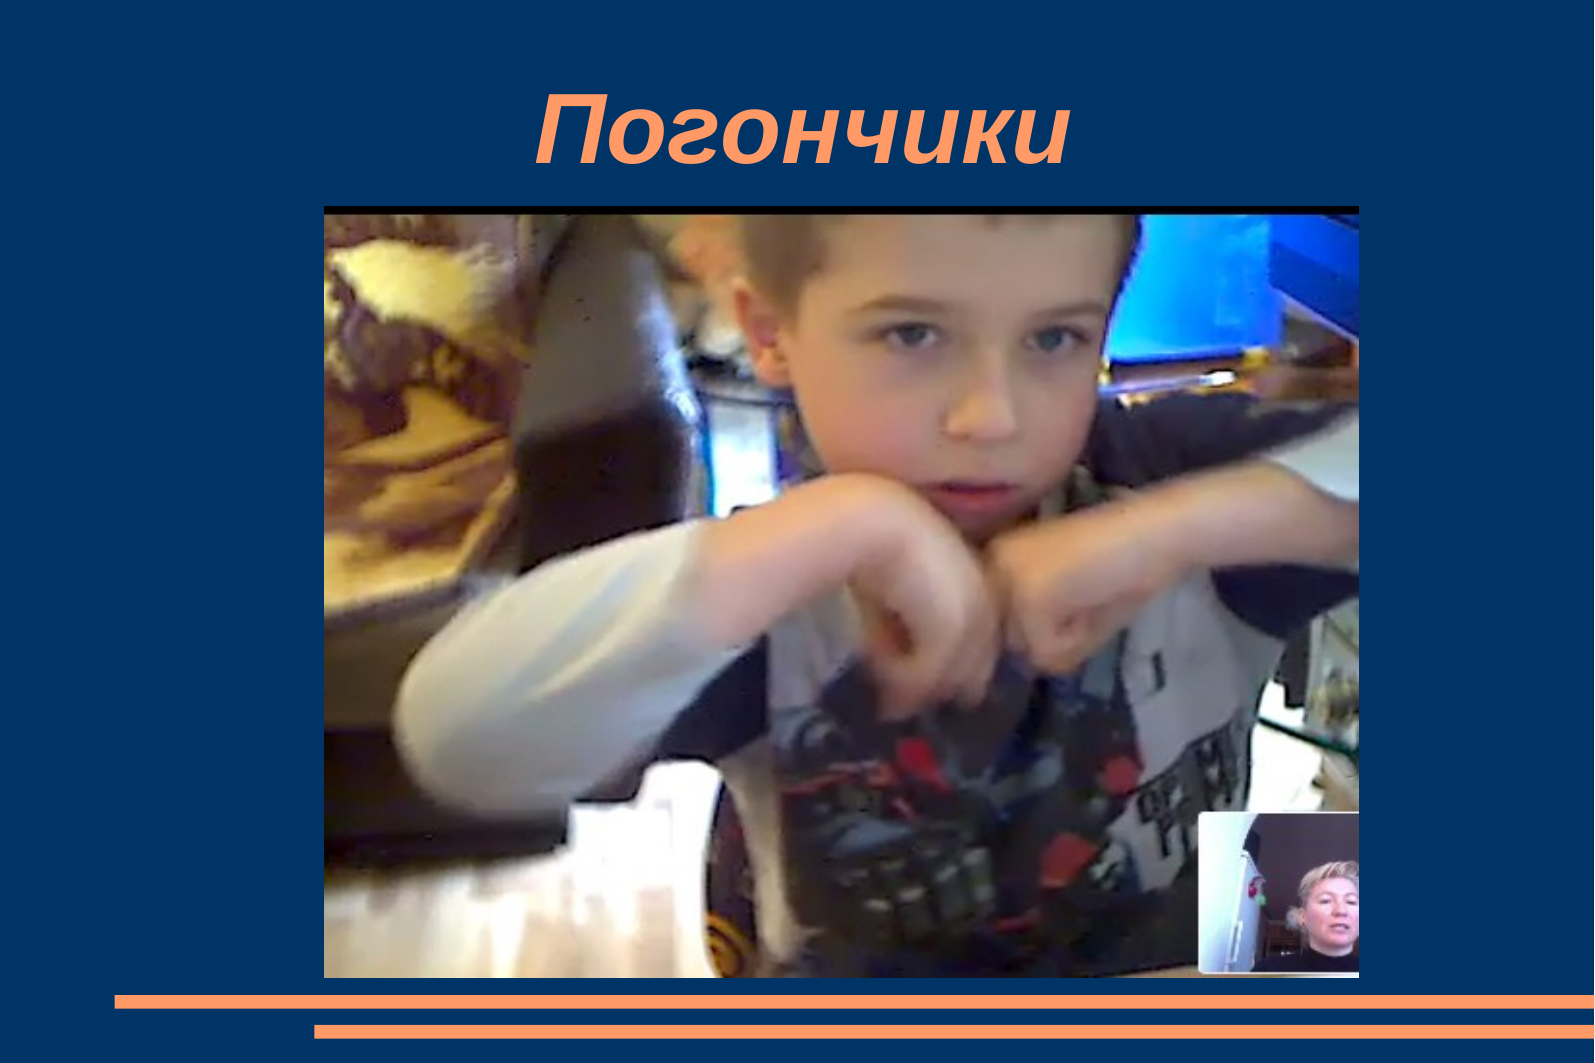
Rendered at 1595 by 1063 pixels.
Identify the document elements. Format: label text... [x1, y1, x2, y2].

picture [324, 206, 1359, 978]
title Погончики [117, 39, 1479, 218]
